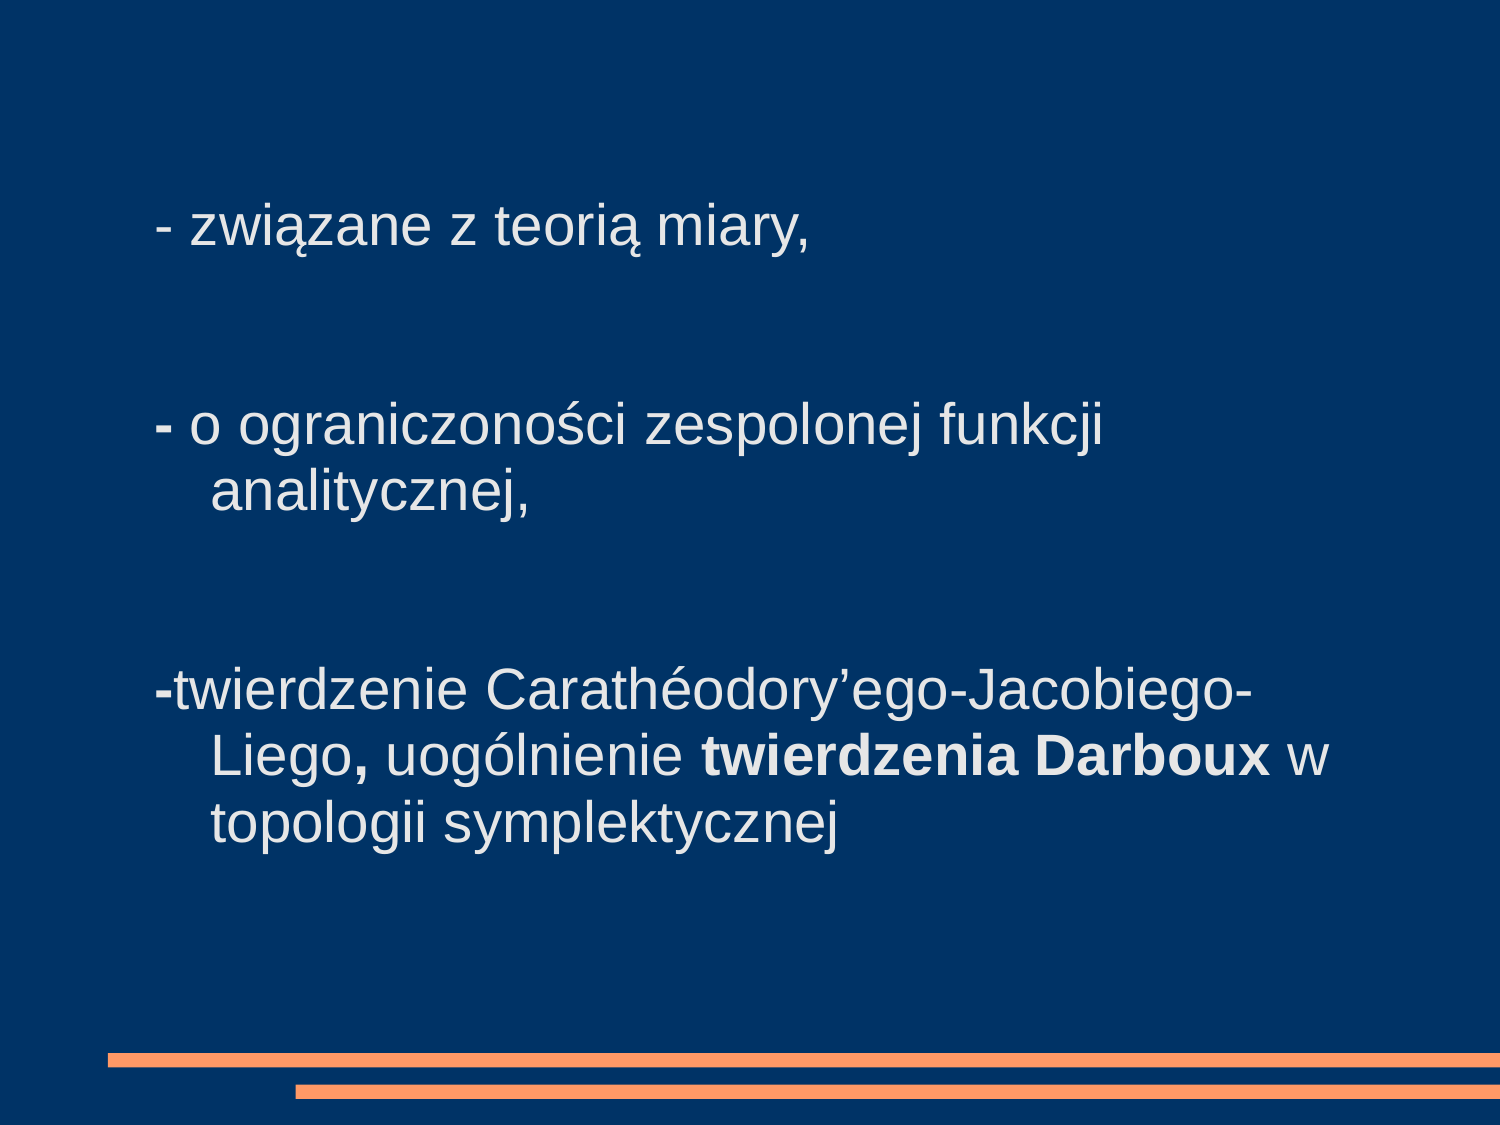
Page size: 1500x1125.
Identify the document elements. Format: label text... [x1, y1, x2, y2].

list - związane z teorią miary, - o ograniczoności zespolonej funkcji analitycznej, -twierdzenie Carathéodory’ego-Jacobiego-Liego, uogólnienie twierdzenia Darboux w topologii symplektycznej [97, 189, 1403, 923]
